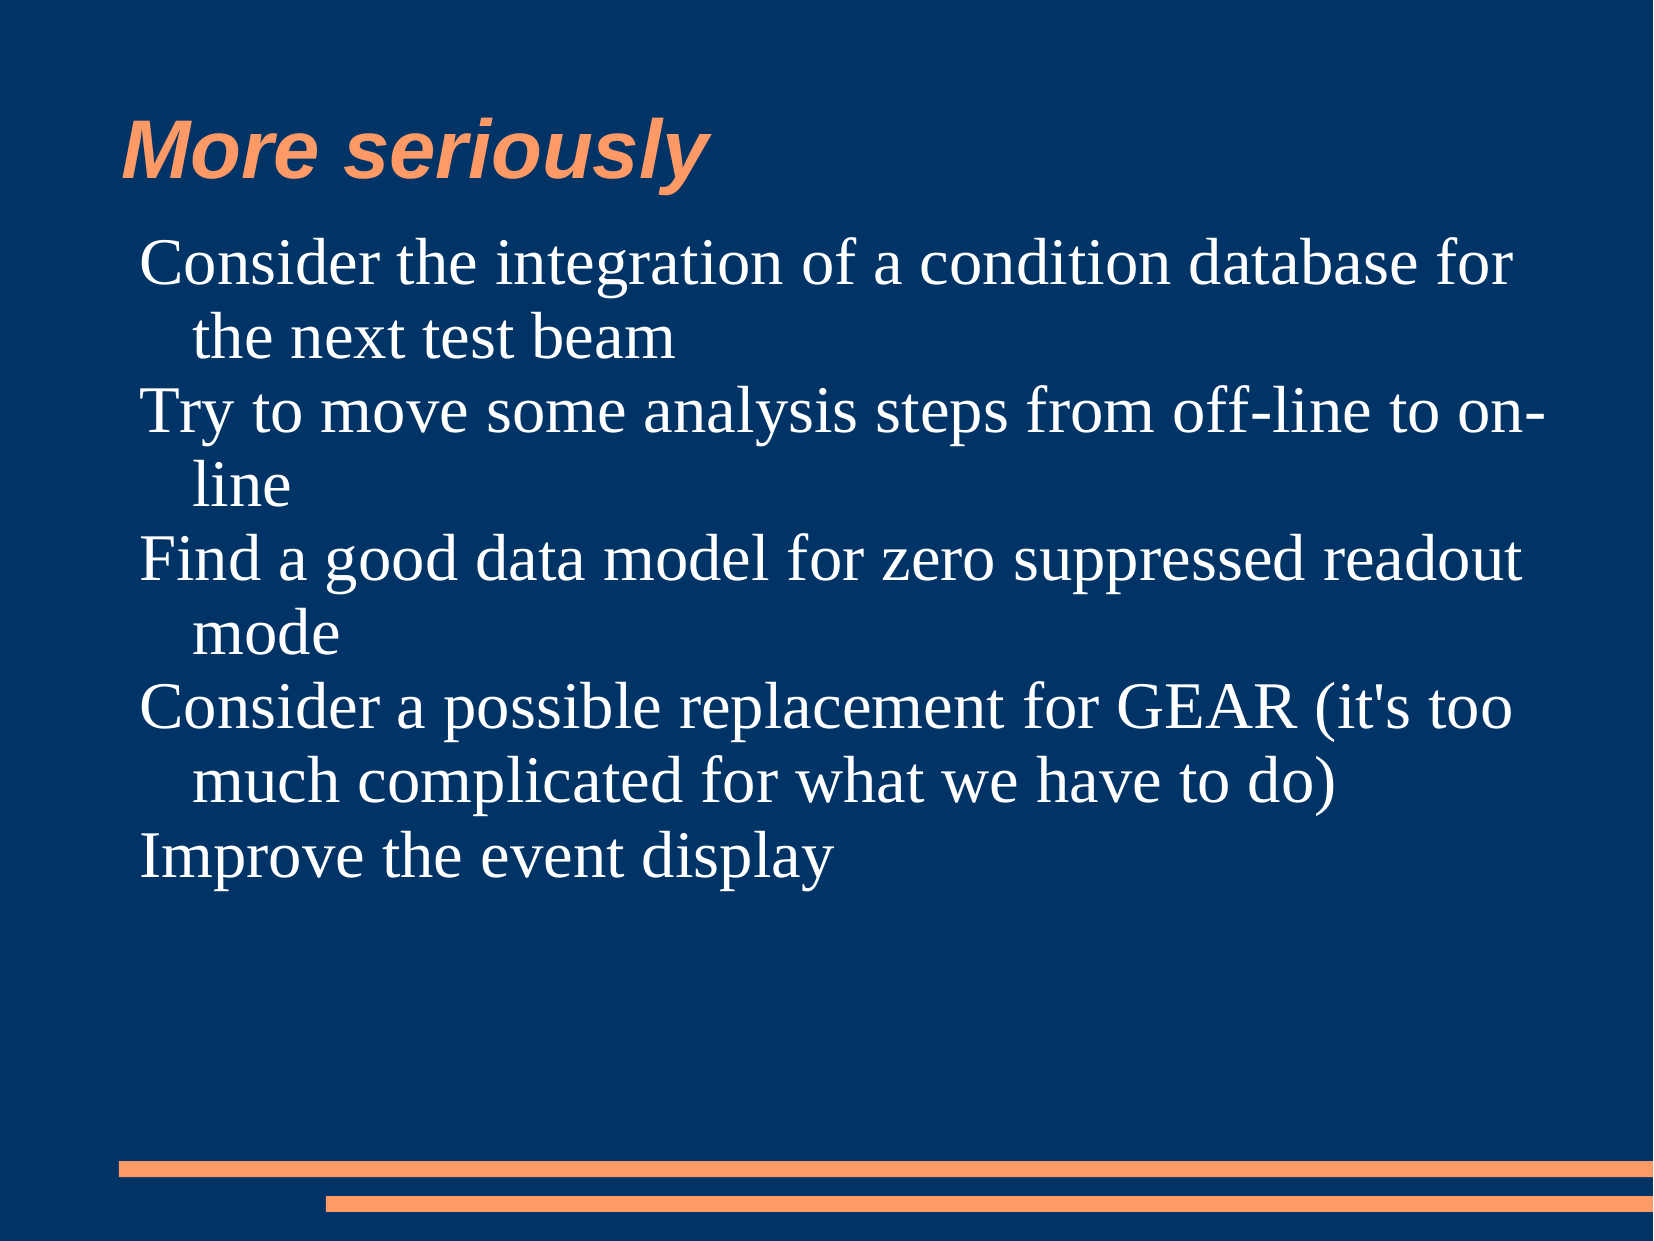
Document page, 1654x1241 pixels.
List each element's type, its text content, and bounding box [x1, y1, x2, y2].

list Consider the integration of a condition database for the next test beam Try to move some analysis steps from off-line to on-line Find a good data model for zero suppressed readout mode Consider a possible replacement for GEAR (it's too much complicated for what we have to do) Improve the event display [121, 225, 1613, 1028]
title More seriously [121, 46, 1534, 225]
